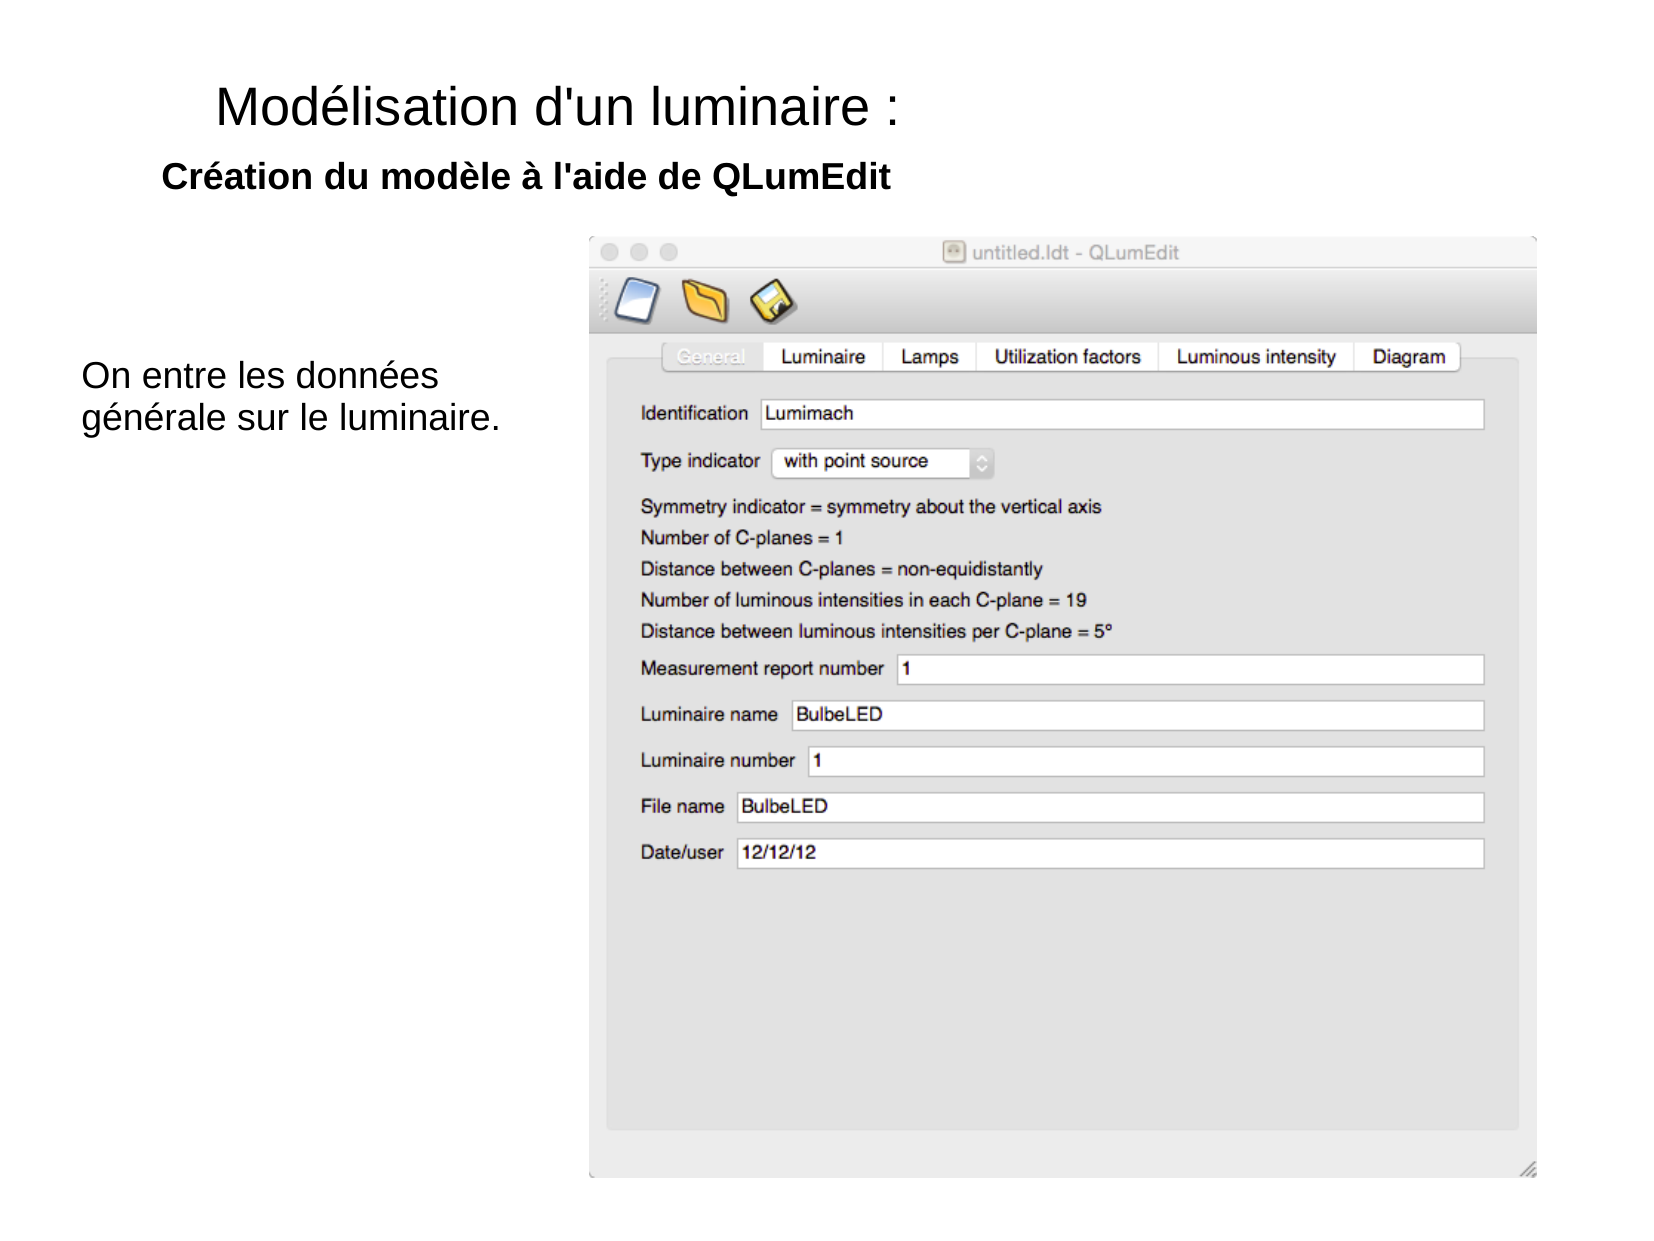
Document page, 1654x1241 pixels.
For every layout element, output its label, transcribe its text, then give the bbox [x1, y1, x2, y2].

text_box Modélisation d'un luminaire : [200, 68, 915, 145]
picture [589, 236, 1537, 1178]
text_box On entre les données générale sur le luminaire. [66, 346, 567, 446]
text_box Création du modèle à l'aide de QLumEdit [146, 148, 1572, 226]
